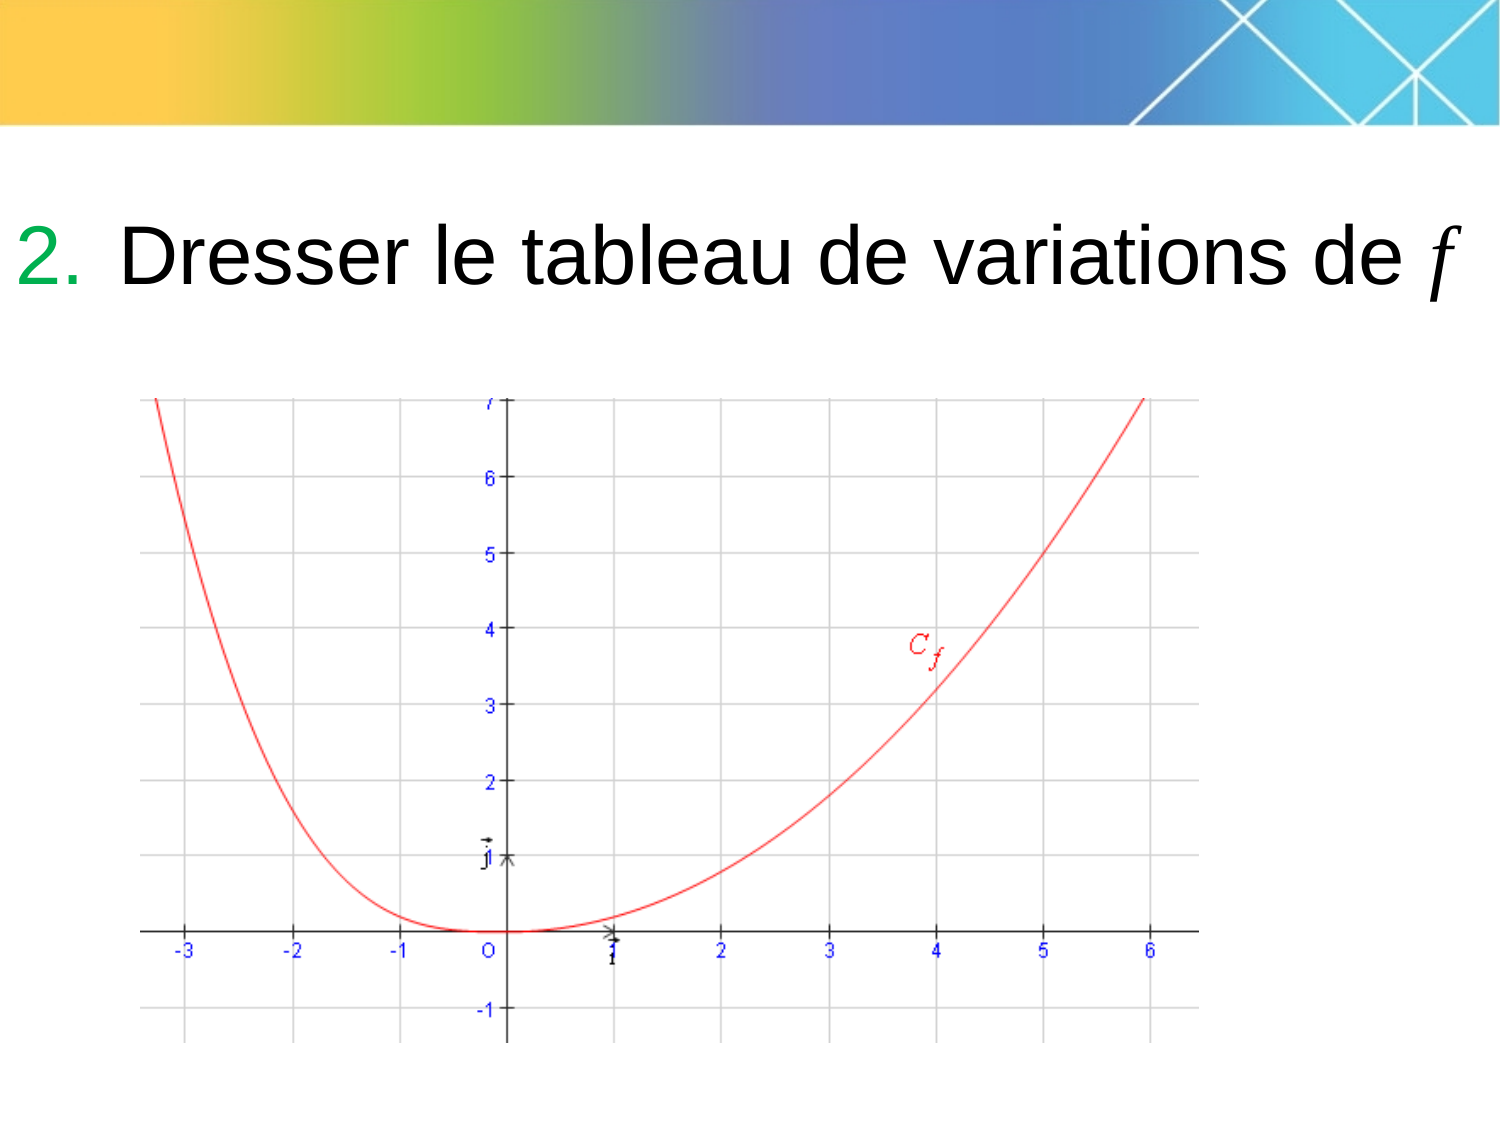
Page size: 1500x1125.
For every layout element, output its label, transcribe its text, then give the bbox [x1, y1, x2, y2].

picture [0, 0, 1500, 127]
text_box Dresser le tableau de variations de f [0, 164, 1500, 338]
picture [140, 398, 1199, 1043]
